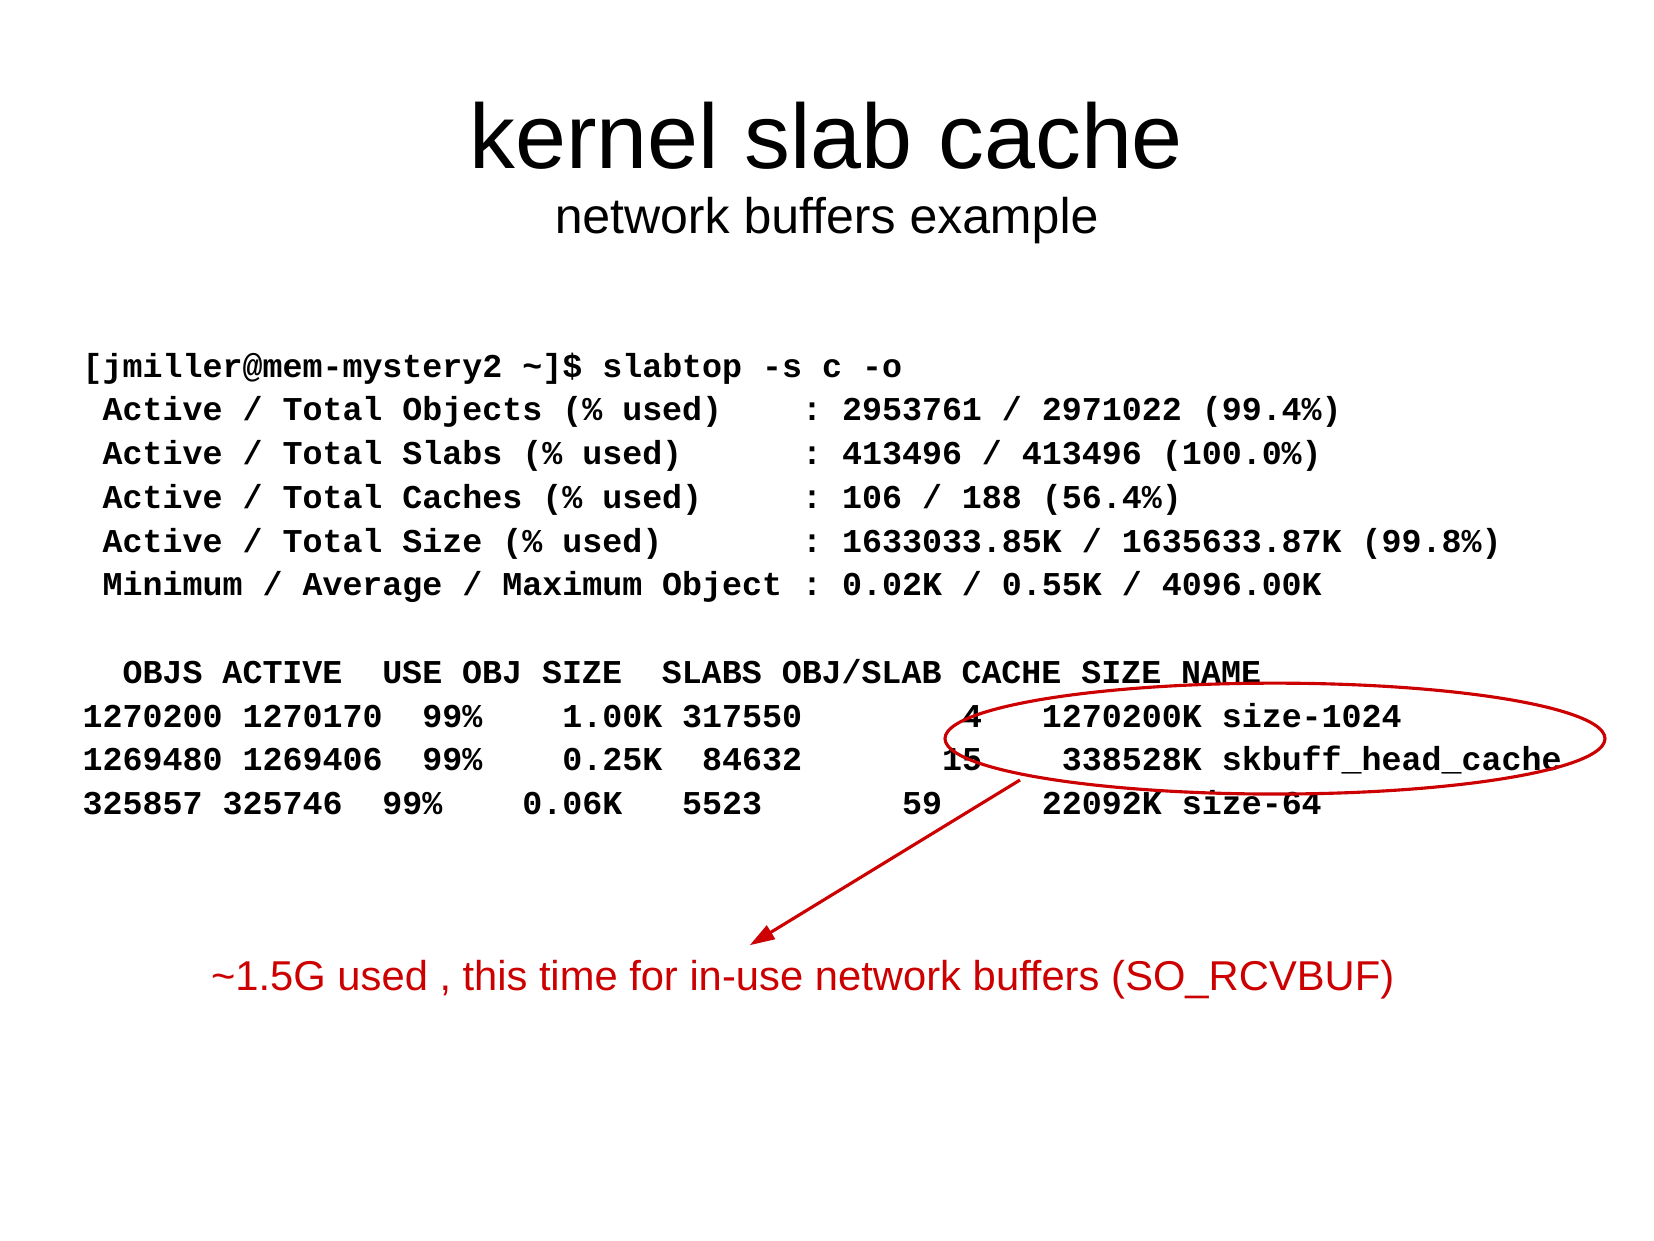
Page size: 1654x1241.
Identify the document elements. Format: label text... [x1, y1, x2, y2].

title kernel slab cache network buffers example [82, 61, 1571, 269]
text_box ~1.5G used , this time for in-use network buffers (SO_RCVBUF) [196, 945, 1411, 1007]
list [jmiller@mem-mystery2 ~]$ slabtop -s c -o Active / Total Objects (% used) : 2953761 / 2971022 (99.4%) Active / Total Slabs (% used) : 413496 / 413496 (100.0%) Active / Total Caches (% used) : 106 / 188 (56.4%) Active / Total Size (% used) : 1633033.85K / 1635633.87K (99.8%) Minimum / Average / Maximum Object : 0.02K / 0.55K / 4096.00K OBJS ACTIVE USE OBJ SIZE SLABS OBJ/SLAB CACHE SIZE NAME 1270200 1270170 99% 1.00K 317550 4 1270200K size-1024 1269480 1269406 99% 0.25K 84632 15 338528K skbuff_head_cache 325857 325746 99% 0.06K 5523 59 22092K size-64 [82, 349, 1571, 823]
list [jmiller@mem-mystery2 ~]$ slabtop -s c -o Active / Total Objects (% used) : 2953761 / 2971022 (99.4%) Active / Total Slabs (% used) : 413496 / 413496 (100.0%) Active / Total Caches (% used) : 106 / 188 (56.4%) Active / Total Size (% used) : 1633033.85K / 1635633.87K (99.8%) Minimum / Average / Maximum Object : 0.02K / 0.55K / 4096.00K OBJS ACTIVE USE OBJ SIZE SLABS OBJ/SLAB CACHE SIZE NAME 1270200 1270170 99% 1.00K 317550 4 1270200K size-1024 1269480 1269406 99% 0.25K 84632 15 338528K skbuff_head_cache 325857 325746 99% 0.06K 5523 59 22092K size-64 [947, 685, 1571, 792]
